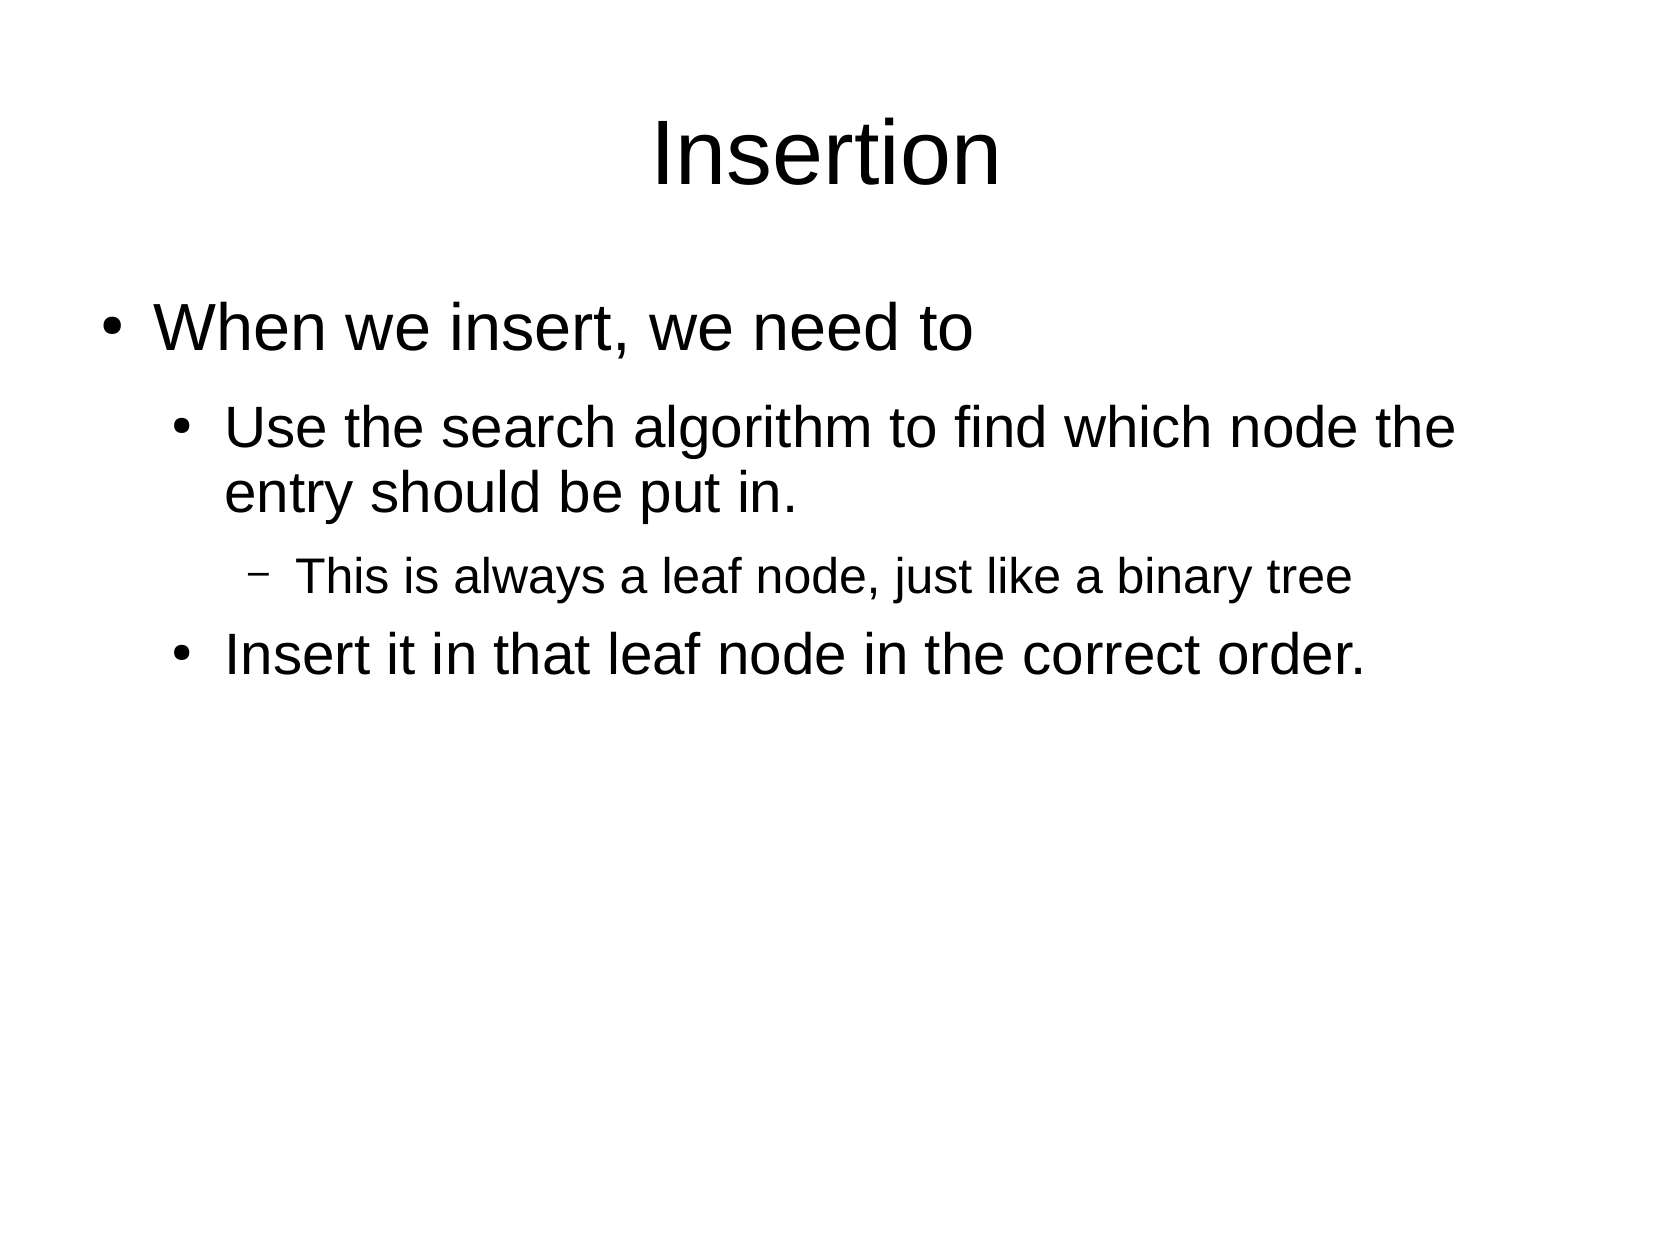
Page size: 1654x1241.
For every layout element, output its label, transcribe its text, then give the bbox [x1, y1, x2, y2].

list When we insert, we need to Use the search algorithm to find which node the entry should be put in. This is always a leaf node, just like a binary tree Insert it in that leaf node in the correct order. [82, 290, 1571, 1094]
title Insertion [82, 56, 1571, 250]
